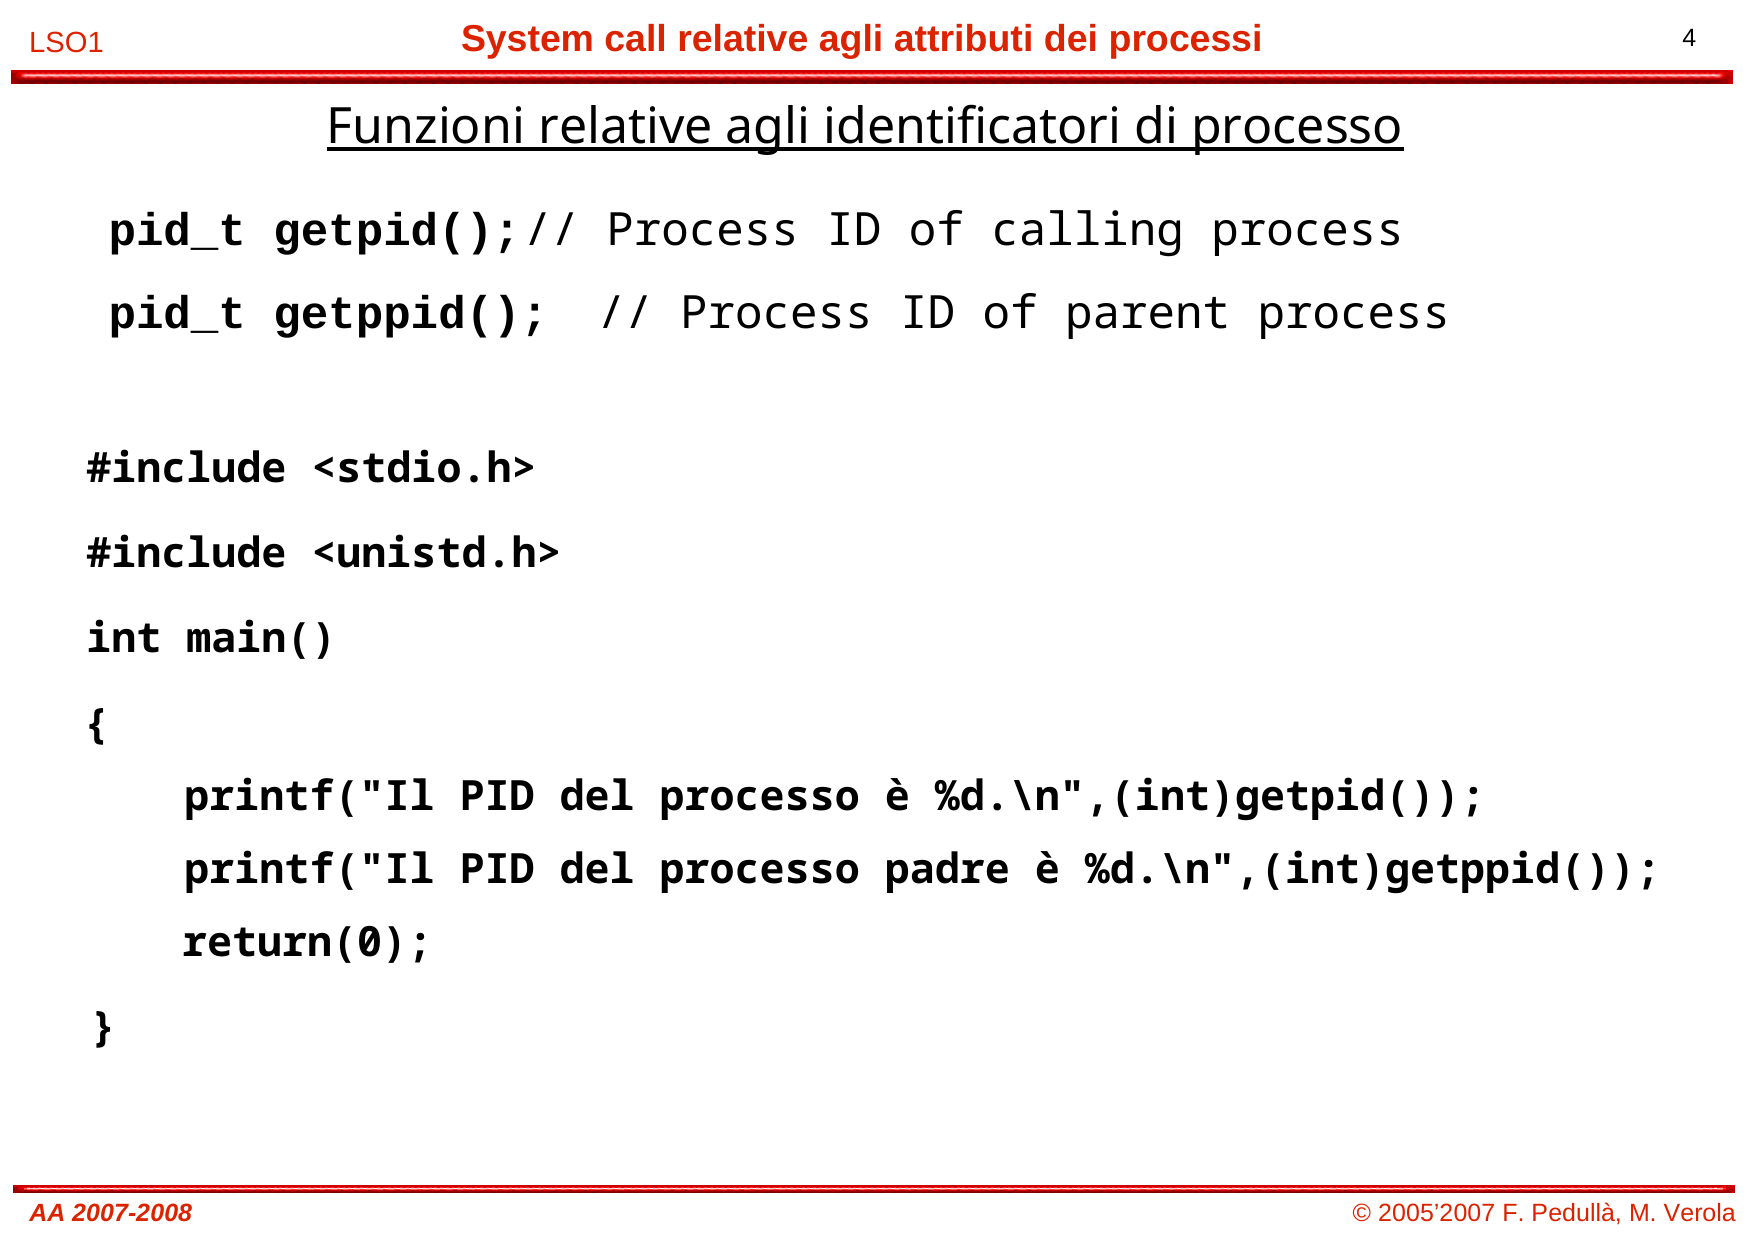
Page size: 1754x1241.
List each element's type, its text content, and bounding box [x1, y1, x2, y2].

picture [11, 70, 1733, 84]
list pid_t getpid(); // Process ID of calling process pid_t getppid(); // Process ID of parent process #include <stdio.h> #include <unistd.h> int main() { printf("Il PID del processo è %d.\n",(int)getpid()); printf("Il PID del processo padre è %d.\n",(int)getppid()); return(0); } [58, 188, 1696, 1006]
picture [13, 1185, 1735, 1193]
title Funzioni relative agli identificatori di processo [166, 78, 1565, 174]
